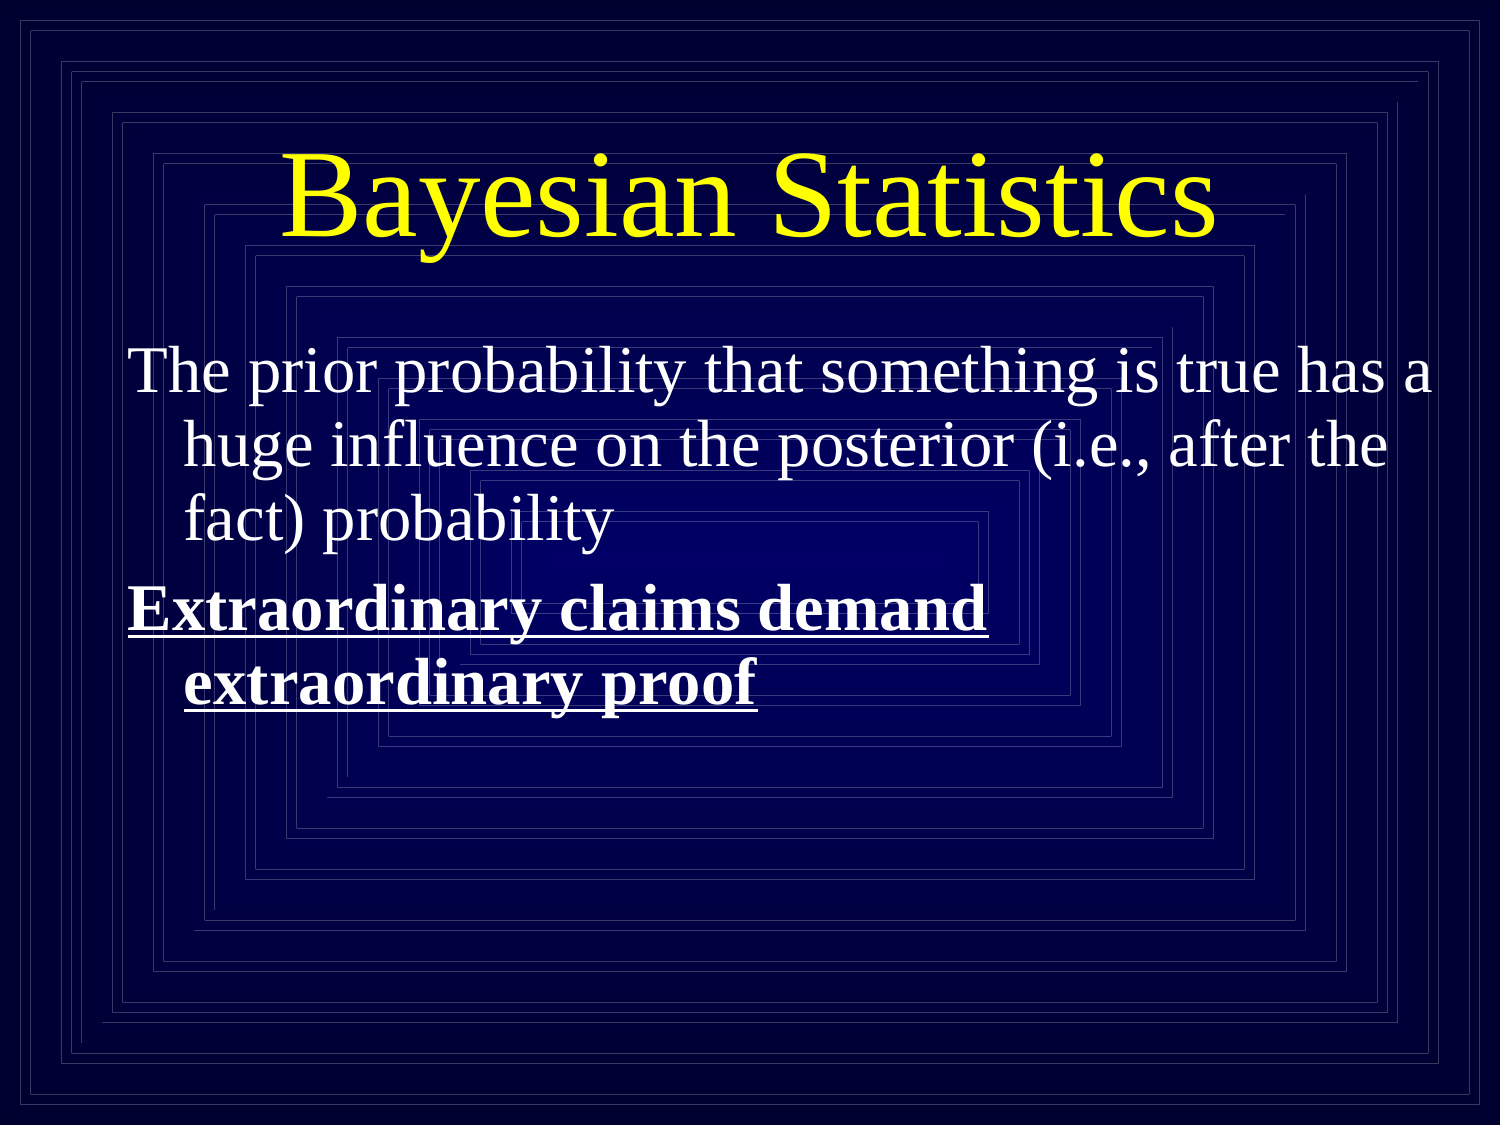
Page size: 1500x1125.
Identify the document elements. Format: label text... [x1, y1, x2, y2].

list The prior probability that something is true has a huge influence on the posterior (i.e., after the fact) probability Extraordinary claims demand extraordinary proof [112, 324, 1500, 1001]
title Bayesian Statistics [112, 99, 1388, 288]
